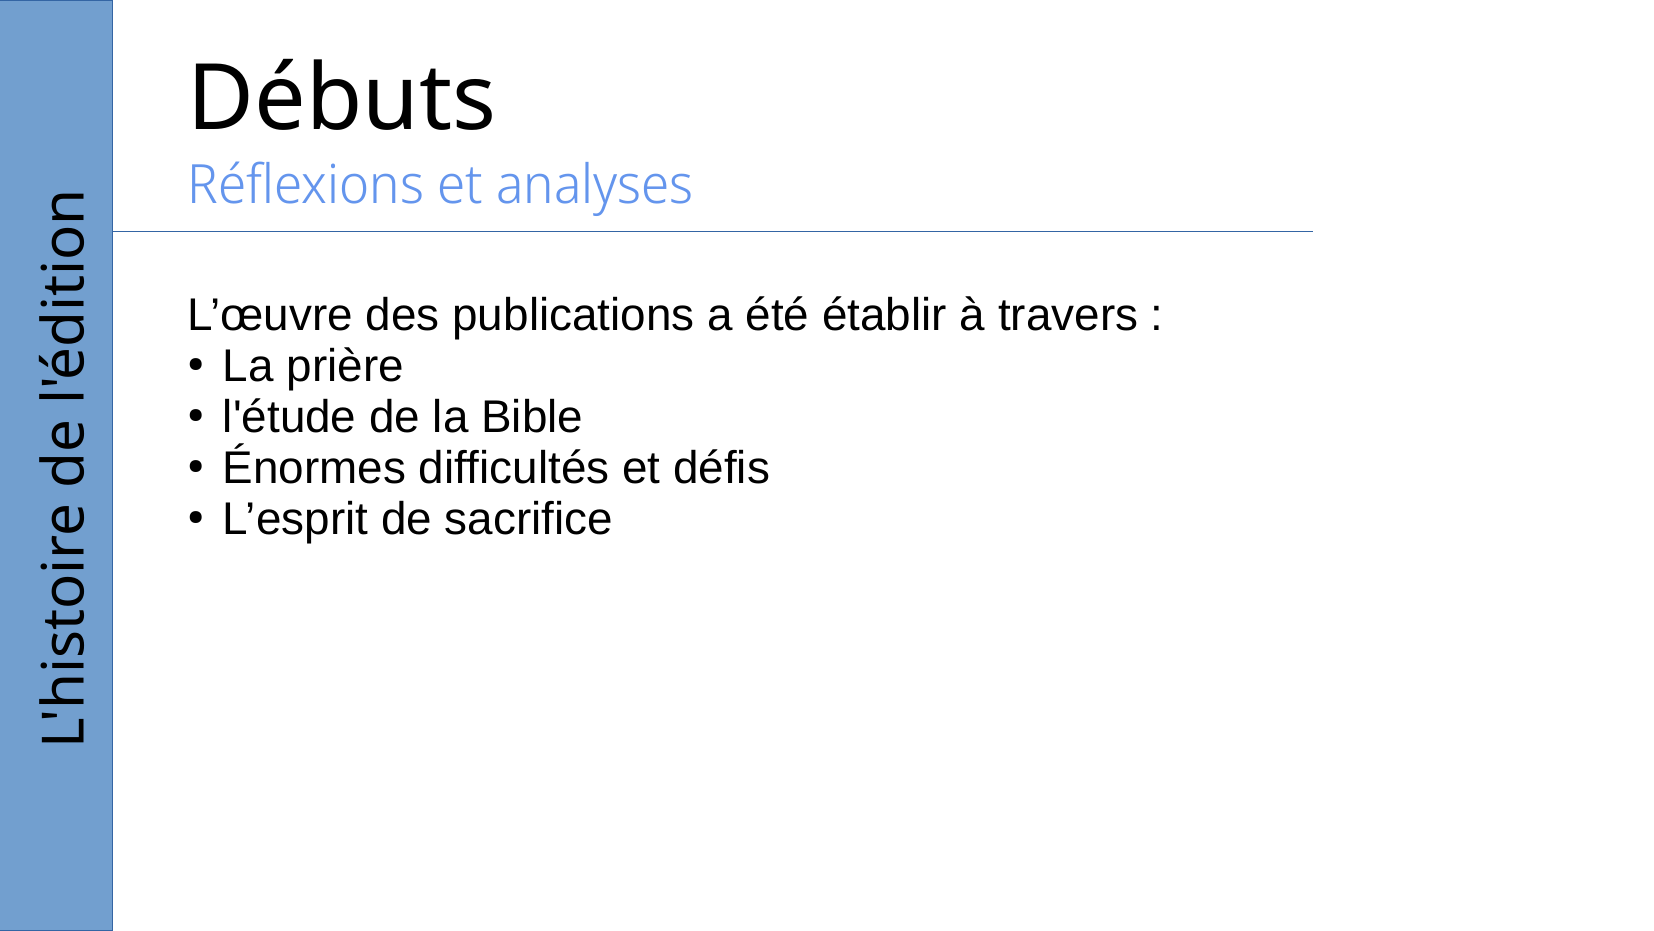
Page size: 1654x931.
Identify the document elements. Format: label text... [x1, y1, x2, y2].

subtitle L’œuvre des publications a été établir à travers : La prière l'étude de la Bible Énormes difficultés et défis L’esprit de sacrifice [187, 288, 1313, 863]
title Réflexions et analyses [187, 125, 1571, 239]
text_box [0, 0, 113, 931]
text_box L'histoire de l'édition [13, 37, 105, 901]
title Débuts [187, 34, 1571, 125]
